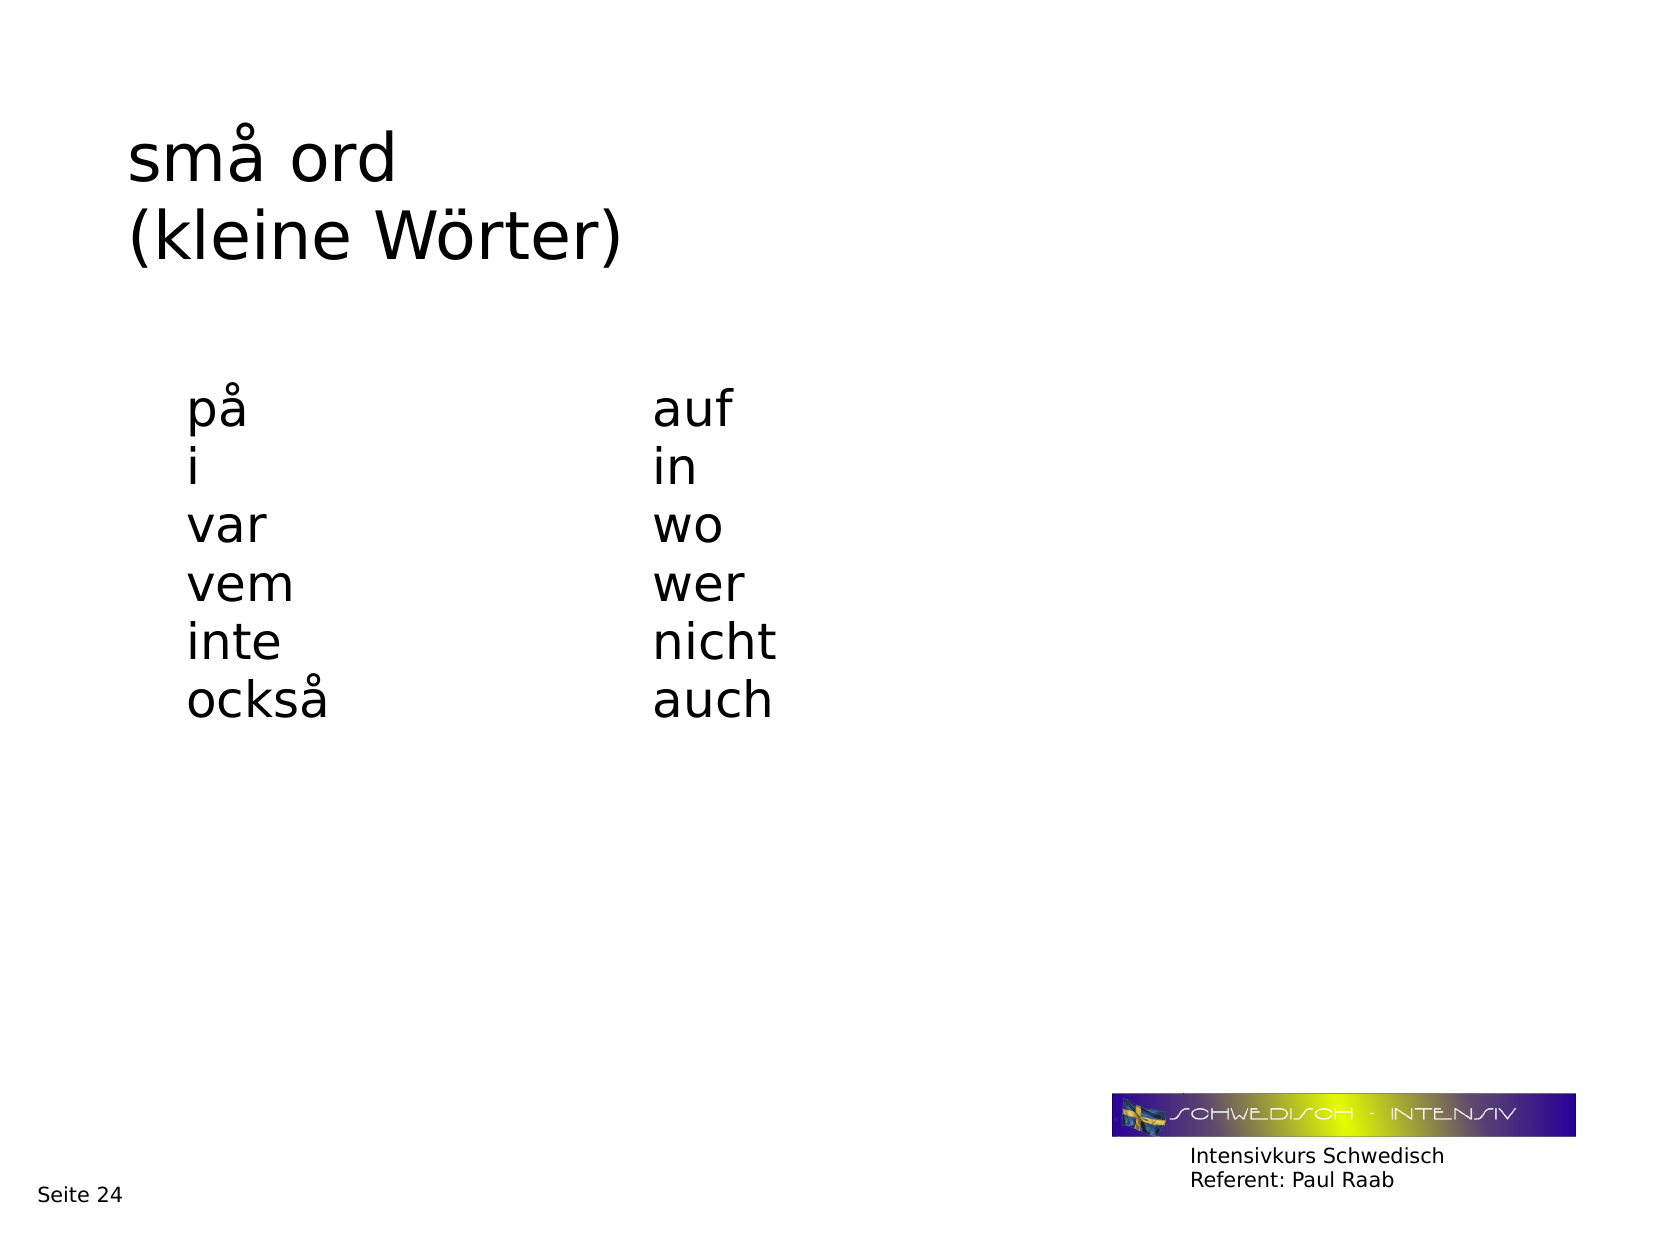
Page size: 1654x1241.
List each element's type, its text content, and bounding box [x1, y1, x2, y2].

text_box på i var vem inte också [171, 372, 547, 795]
text_box auf in wo wer nicht auch [638, 372, 1014, 795]
text_box små ord (kleine Wörter) [112, 112, 1051, 283]
picture [1112, 1093, 1576, 1137]
